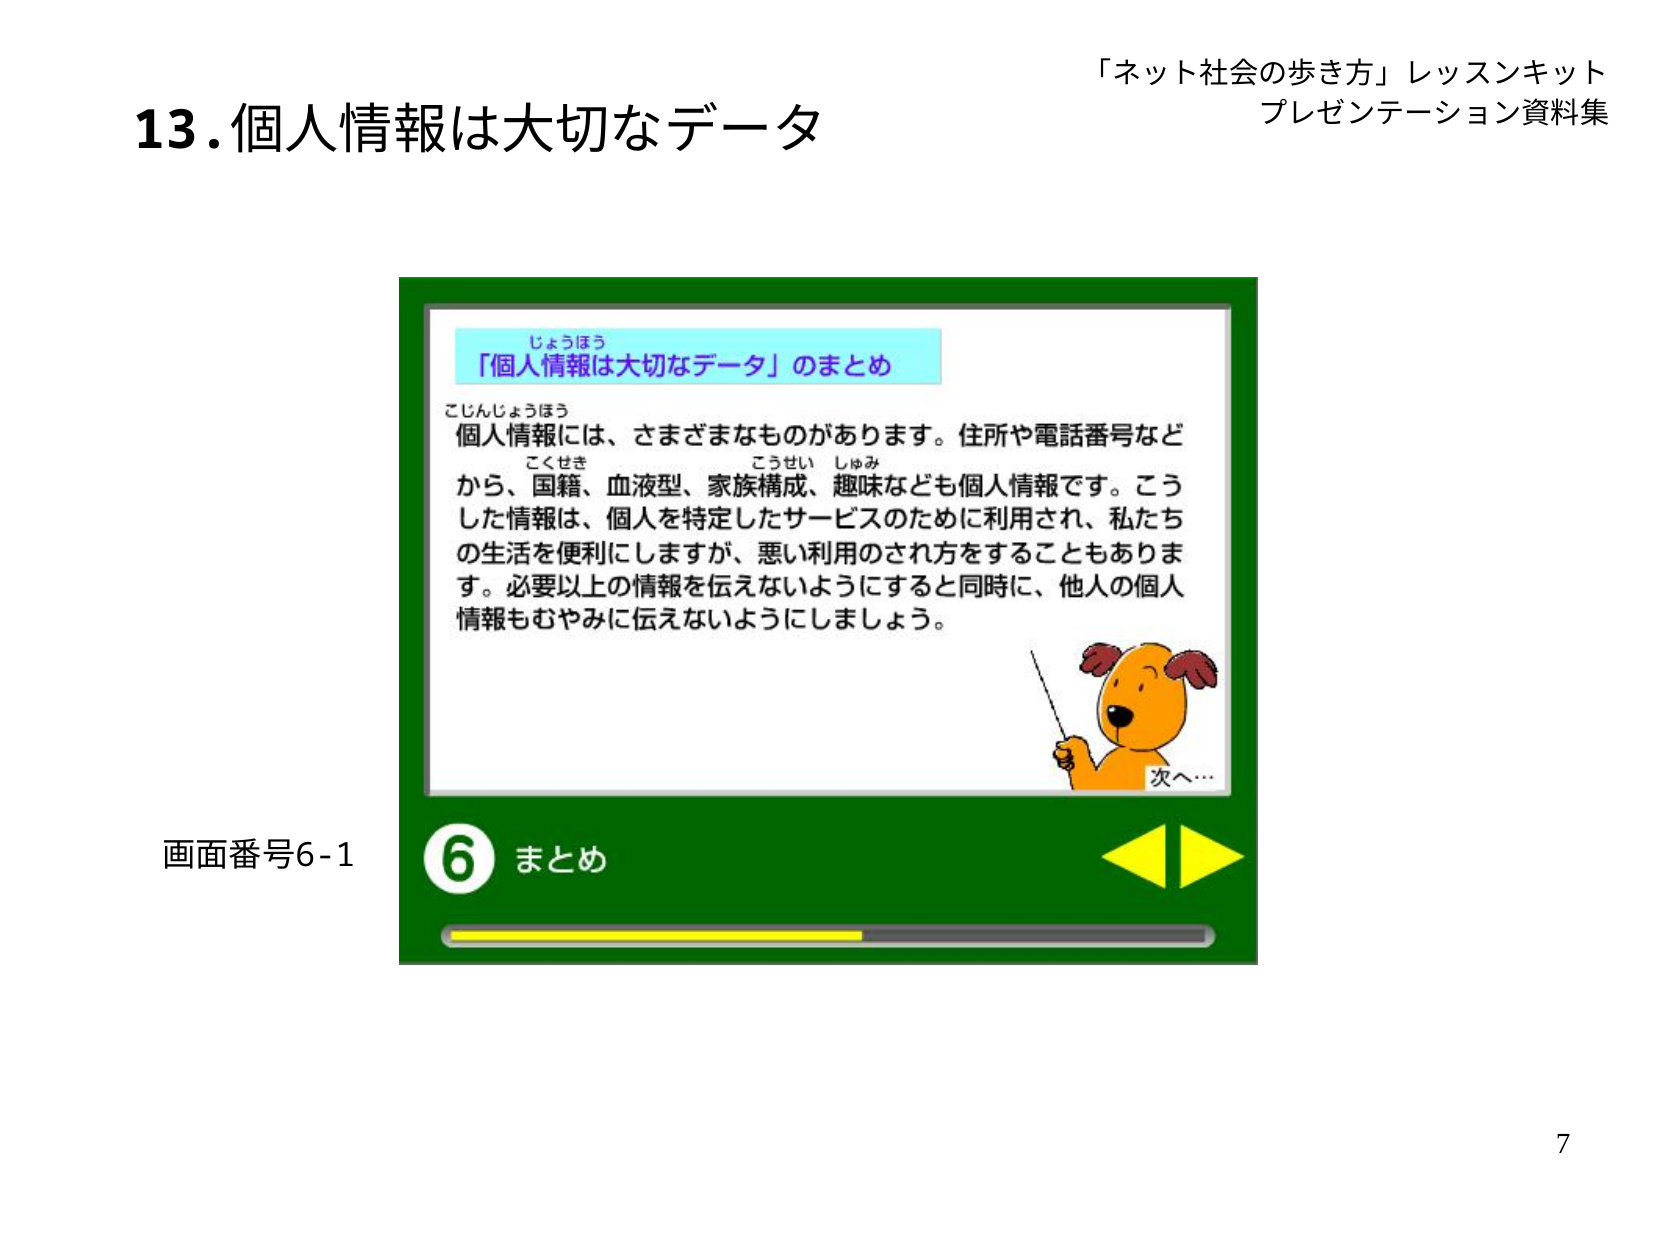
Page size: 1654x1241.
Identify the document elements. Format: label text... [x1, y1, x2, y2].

text_box 画面番号6-1 [147, 826, 384, 882]
picture [399, 277, 1258, 965]
text_box 「ネット社会の歩き方」レッスンキット プレゼンテーション資料集 [1062, 44, 1625, 139]
text_box 13.個人情報は大切なデータ [118, 88, 1241, 169]
